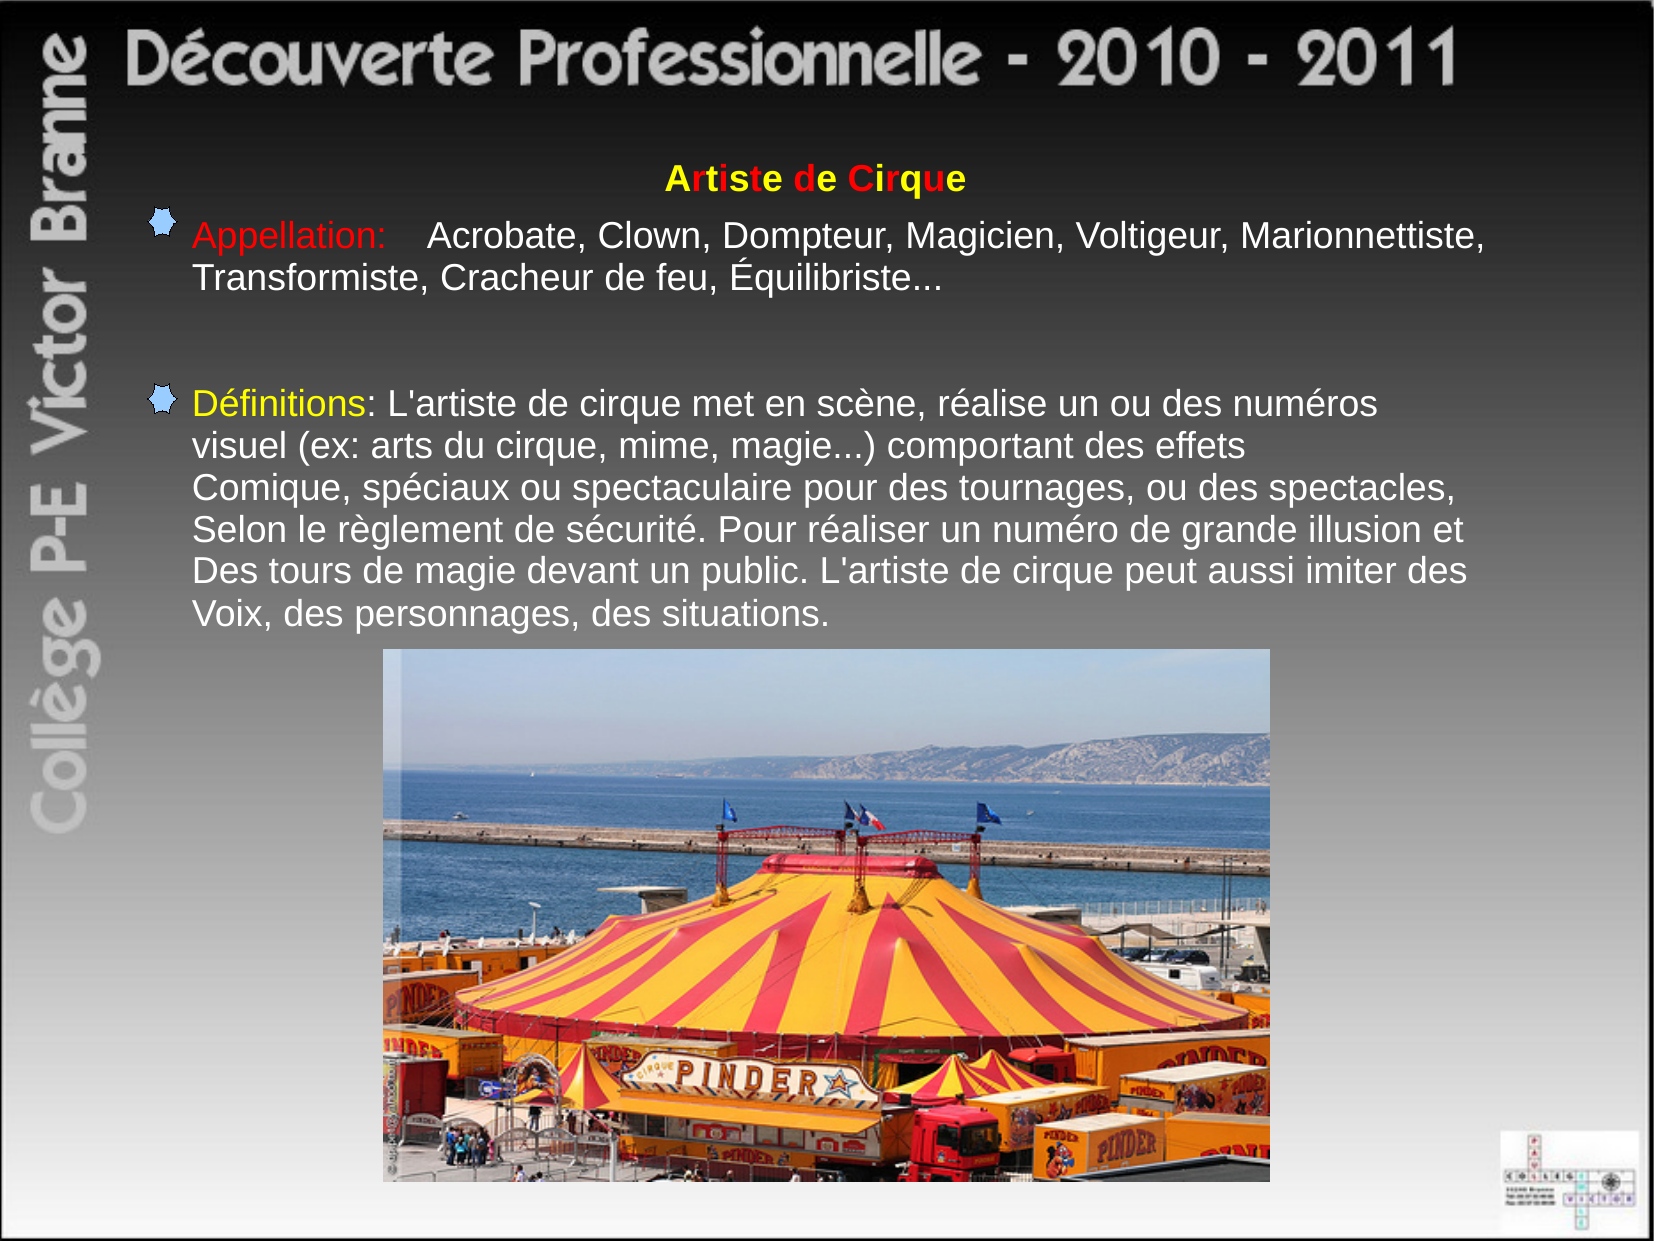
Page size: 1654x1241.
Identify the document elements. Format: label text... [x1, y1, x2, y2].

picture [0, 0, 1654, 1241]
text_box Artiste de Cirque [649, 149, 1093, 206]
text_box [147, 206, 178, 237]
text_box Appellation: Acrobate, Clown, Dompteur, Magicien, Voltigeur, Marionnettiste, Transformiste, Cracheur de feu, Équilibriste... Définitions: L'artiste de cirque met en scène, réalise un ou des numéros visuel (ex: arts du cirque, mime, magie...) comportant des effets Comique, spéciaux ou spectaculaire pour des tournages, ou des spectacles, Selon le règlement de sécurité. Pour réaliser un numéro de grande illusion et Des tours de magie devant un public. L'artiste de cirque peut aussi imiter des Voix, des personnages, des situations. [177, 206, 1506, 1231]
text_box [147, 383, 178, 414]
